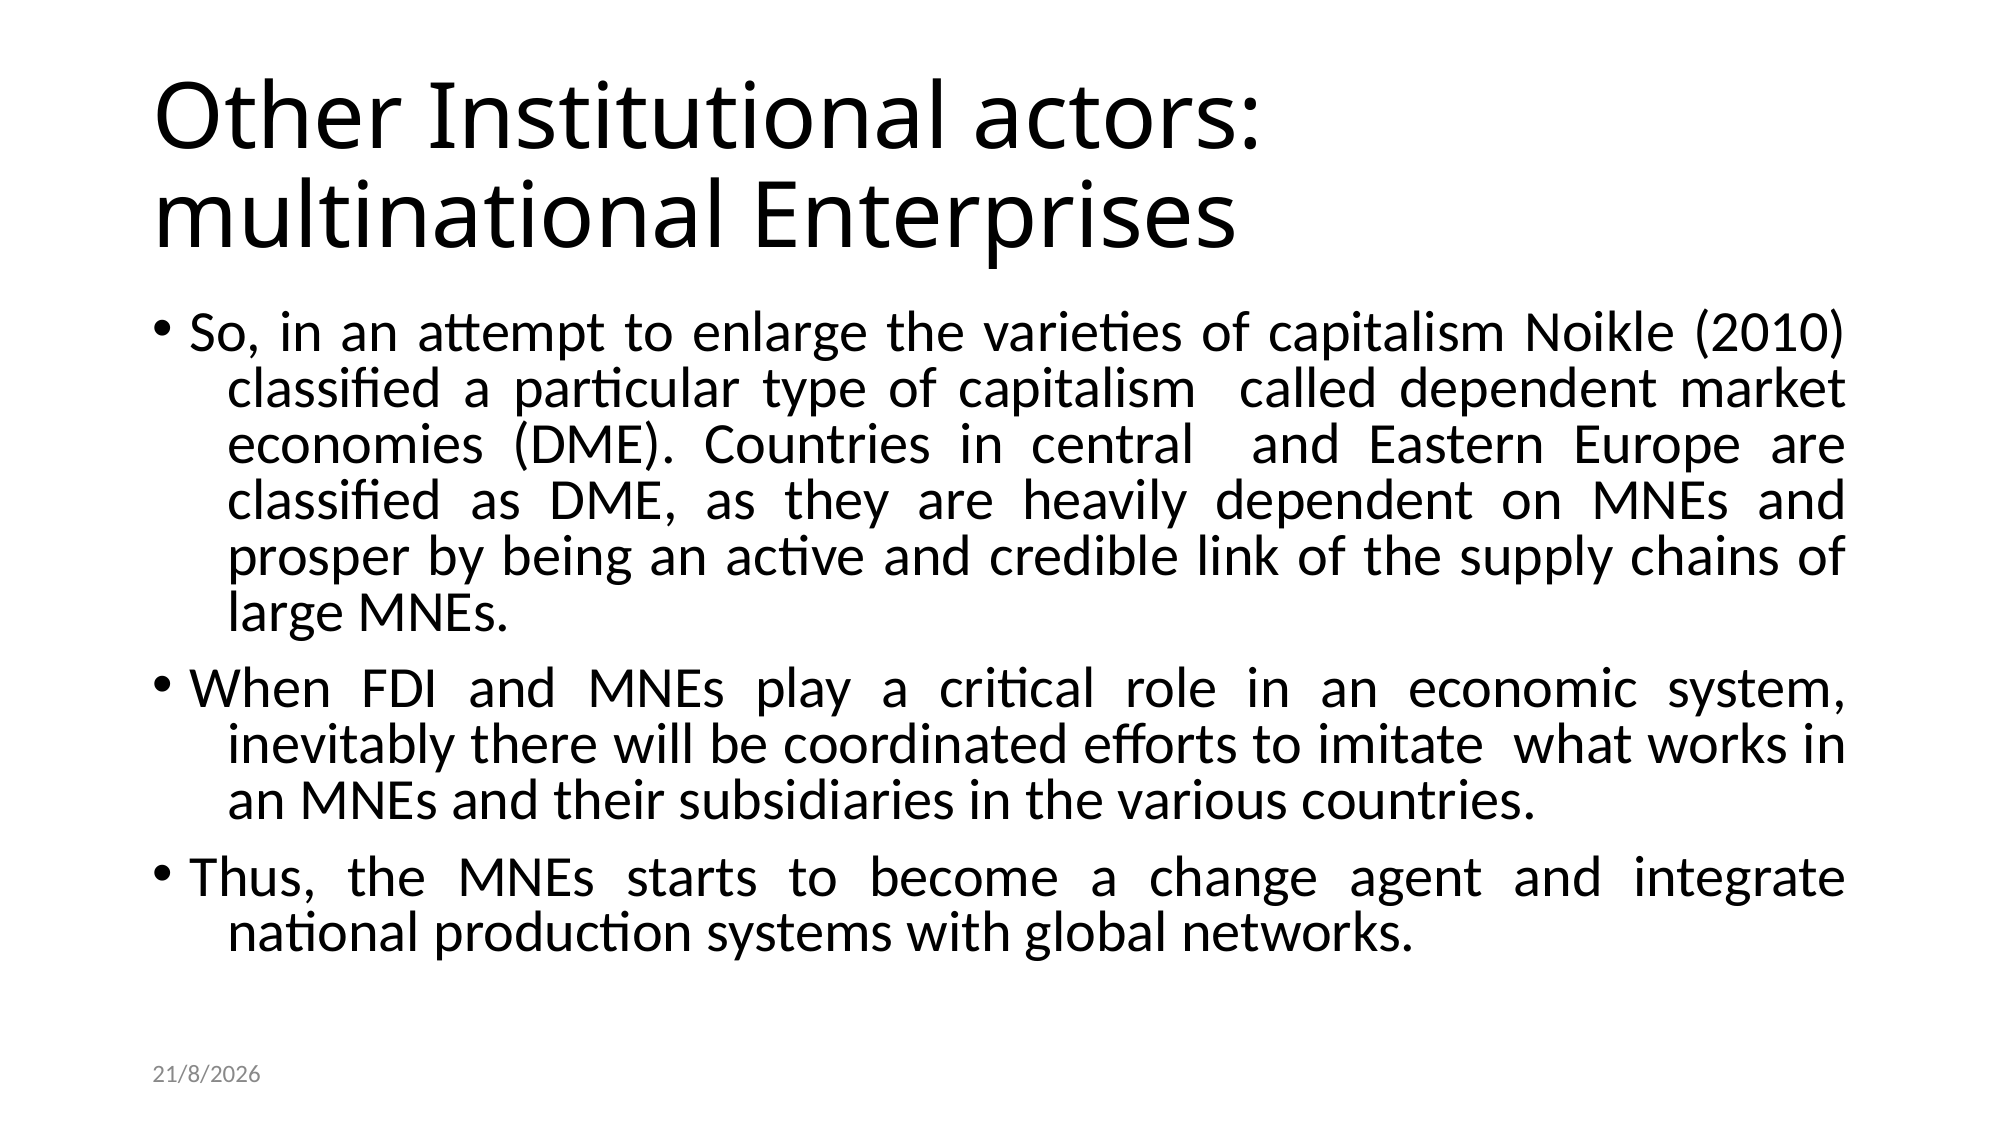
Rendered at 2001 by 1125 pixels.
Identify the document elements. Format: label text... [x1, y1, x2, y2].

title Other Institutional actors: multinational Enterprises [137, 59, 1863, 278]
list So, in an attempt to enlarge the varieties of capitalism Noikle (2010) classified a particular type of capitalism called dependent market economies (DME). Countries in central and Eastern Europe are classified as DME, as they are heavily dependent on MNEs and prosper by being an active and credible link of the supply chains of large MNEs. When FDI and MNEs play a critical role in an economic system, inevitably there will be coordinated efforts to imitate what works in an MNEs and their subsidiaries in the various countries. Thus, the MNEs starts to become a change agent and integrate national production systems with global networks. [137, 299, 1863, 1014]
text_box 15/3/2022 [137, 1042, 588, 1103]
